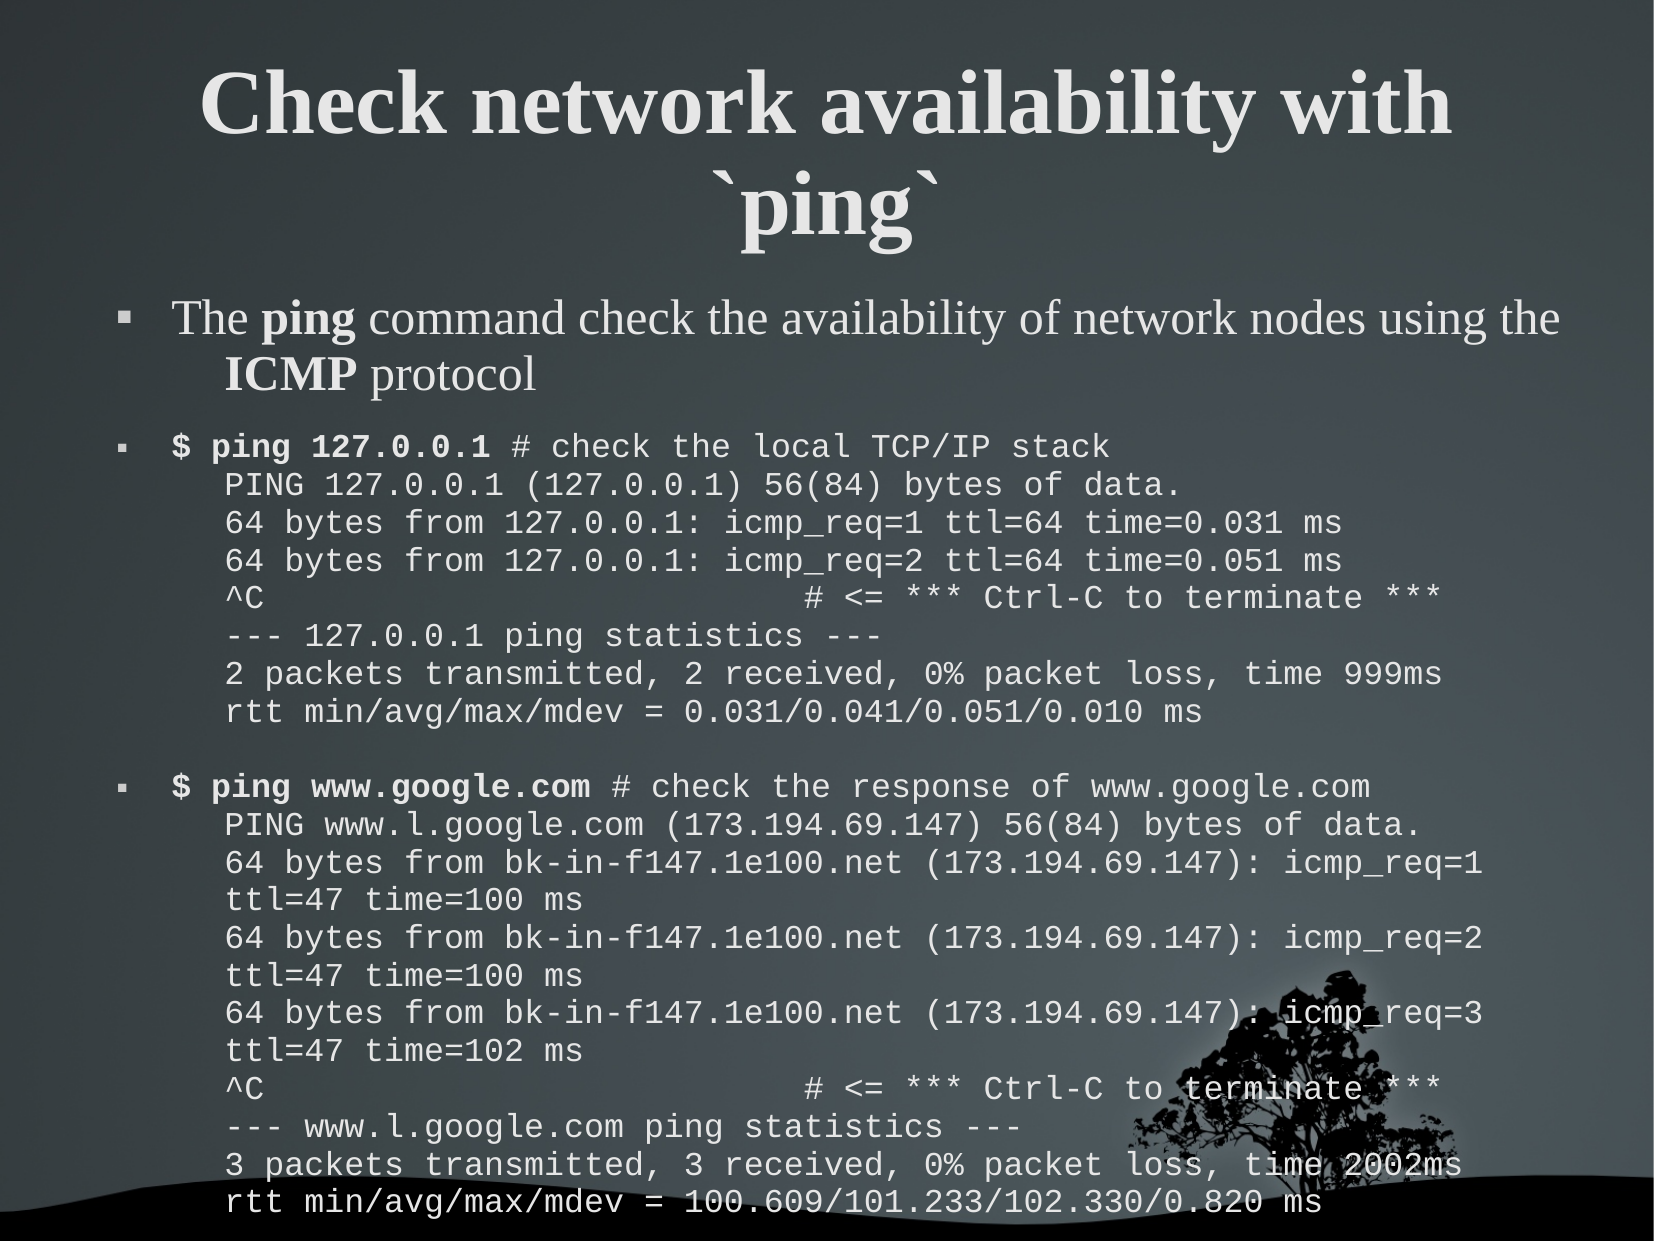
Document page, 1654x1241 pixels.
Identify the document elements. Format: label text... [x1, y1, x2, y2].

picture [0, 0, 1654, 1241]
list The ping command check the availability of network nodes using the ICMP protocol $ ping 127.0.0.1 # check the local TCP/IP stack PING 127.0.0.1 (127.0.0.1) 56(84) bytes of data. 64 bytes from 127.0.0.1: icmp_req=1 ttl=64 time=0.031 ms 64 bytes from 127.0.0.1: icmp_req=2 ttl=64 time=0.051 ms ^C # <= *** Ctrl-C to terminate *** --- 127.0.0.1 ping statistics --- 2 packets transmitted, 2 received, 0% packet loss, time 999ms rtt min/avg/max/mdev = 0.031/0.041/0.051/0.010 ms $ ping www.google.com # check the response of www.google.com PING www.l.google.com (173.194.69.147) 56(84) bytes of data. 64 bytes from bk-in-f147.1e100.net (173.194.69.147): icmp_req=1 ttl=47 time=100 ms 64 bytes from bk-in-f147.1e100.net (173.194.69.147): icmp_req=2 ttl=47 time=100 ms 64 bytes from bk-in-f147.1e100.net (173.194.69.147): icmp_req=3 ttl=47 time=102 ms ^C # <= *** Ctrl-C to terminate *** --- www.l.google.com ping statistics --- 3 packets transmitted, 3 received, 0% packet loss, time 2002ms rtt min/avg/max/mdev = 100.609/101.233/102.330/0.820 ms [82, 290, 1571, 1223]
title Check network availability with `ping` [82, 49, 1571, 257]
